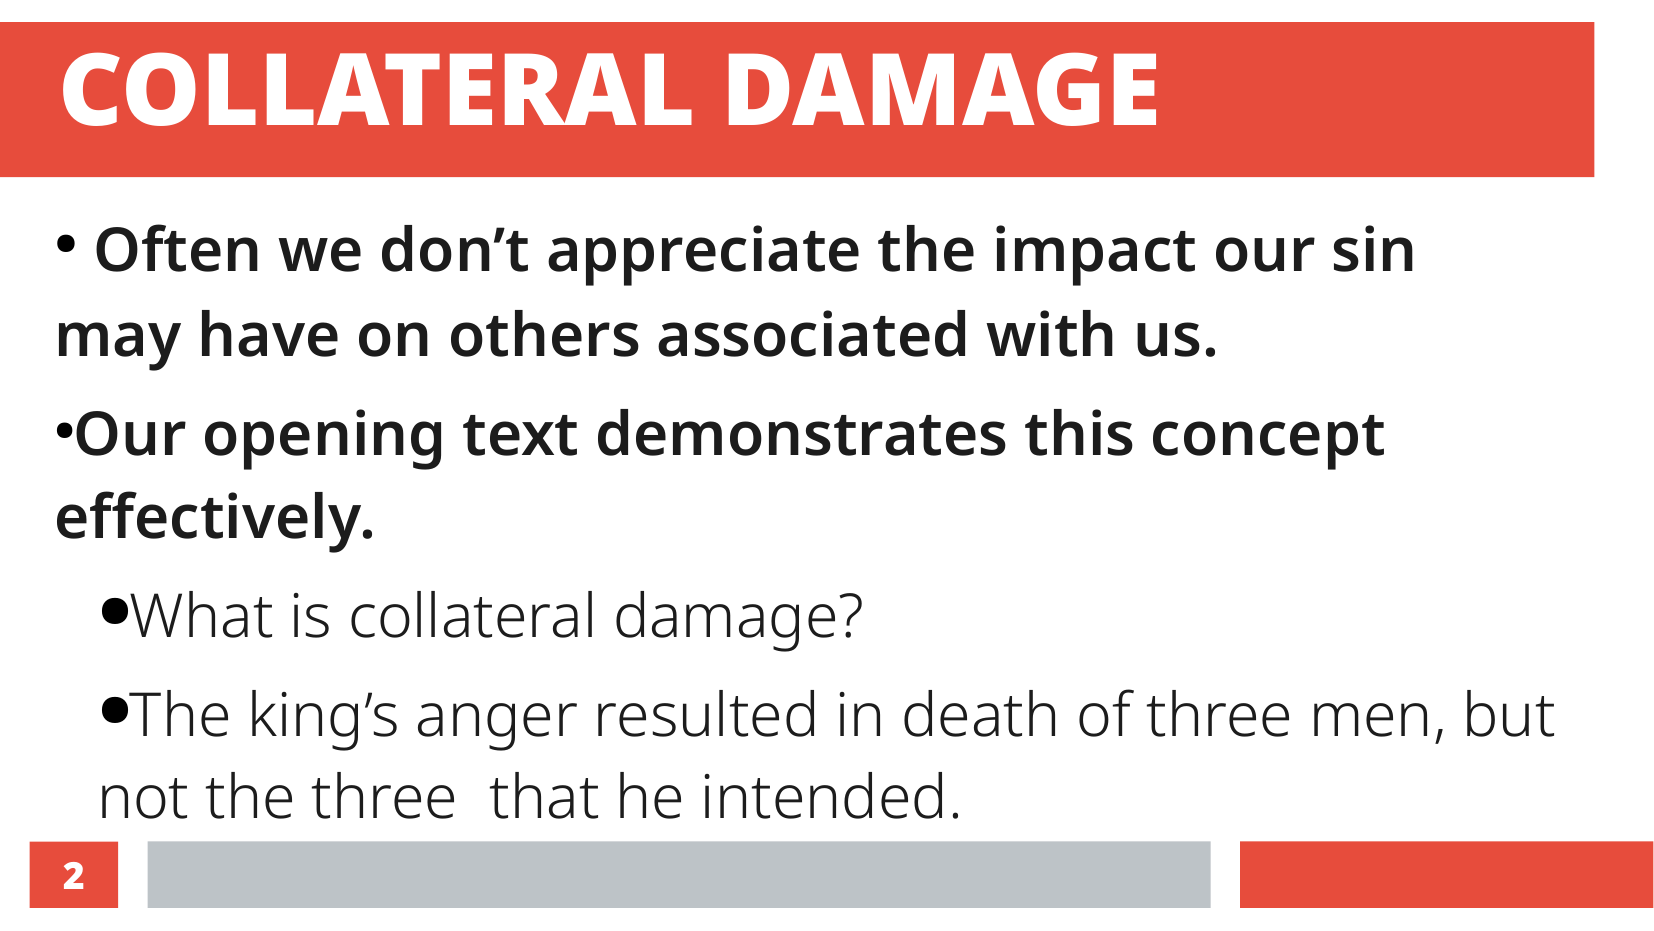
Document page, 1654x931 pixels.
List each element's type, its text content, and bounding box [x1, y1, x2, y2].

list Often we don’t appreciate the impact our sin may have on others associated with us. Our opening text demonstrates this concept effectively. What is collateral damage? The king’s anger resulted in death of three men, but not the three that he intended. [54, 198, 1561, 841]
title COLLATERAL DAMAGE [59, 44, 1595, 156]
